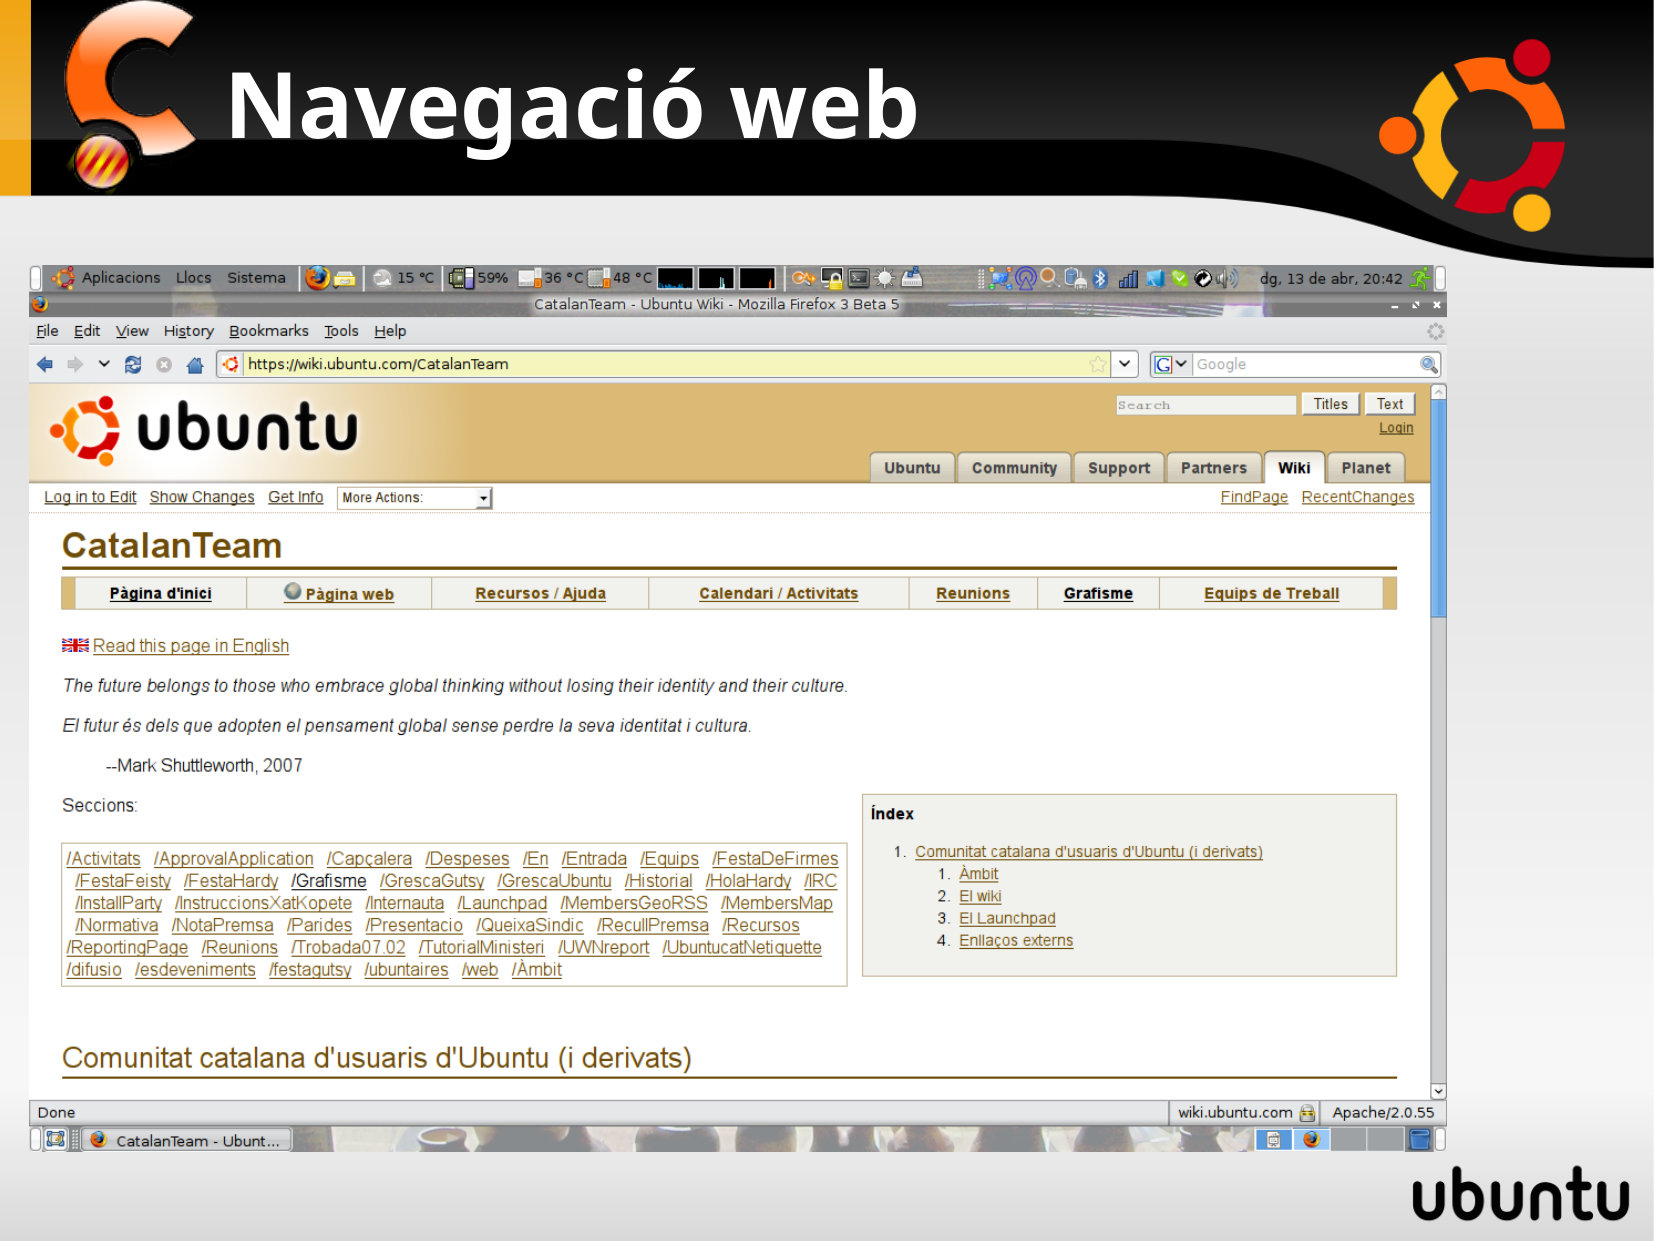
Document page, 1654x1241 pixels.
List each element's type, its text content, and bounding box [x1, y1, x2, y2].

picture [0, 0, 1654, 1241]
title Navegació web [76, 0, 1565, 208]
